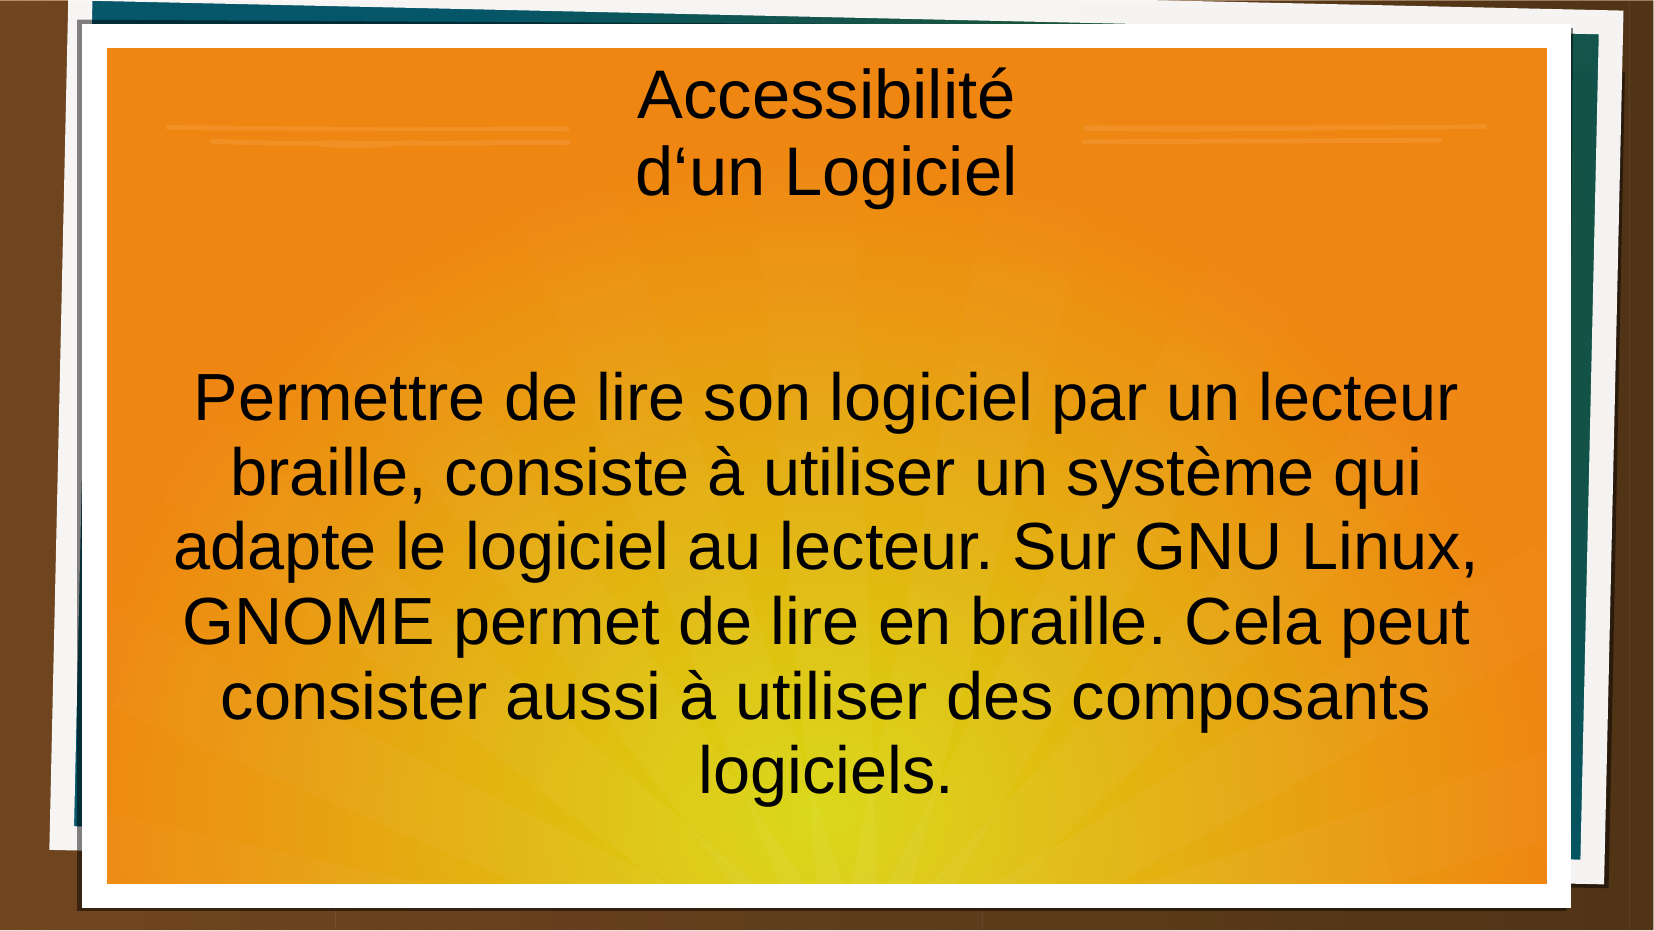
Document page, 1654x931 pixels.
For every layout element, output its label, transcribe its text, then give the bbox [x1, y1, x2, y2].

subtitle Permettre de lire son logiciel par un lecteur braille, consiste à utiliser un système qui adapte le logiciel au lecteur. Sur GNU Linux, GNOME permet de lire en braille. Cela peut consister aussi à utiliser des composants logiciels. [162, 224, 1492, 931]
title Accessibilité d‘un Logiciel [566, 56, 1087, 210]
